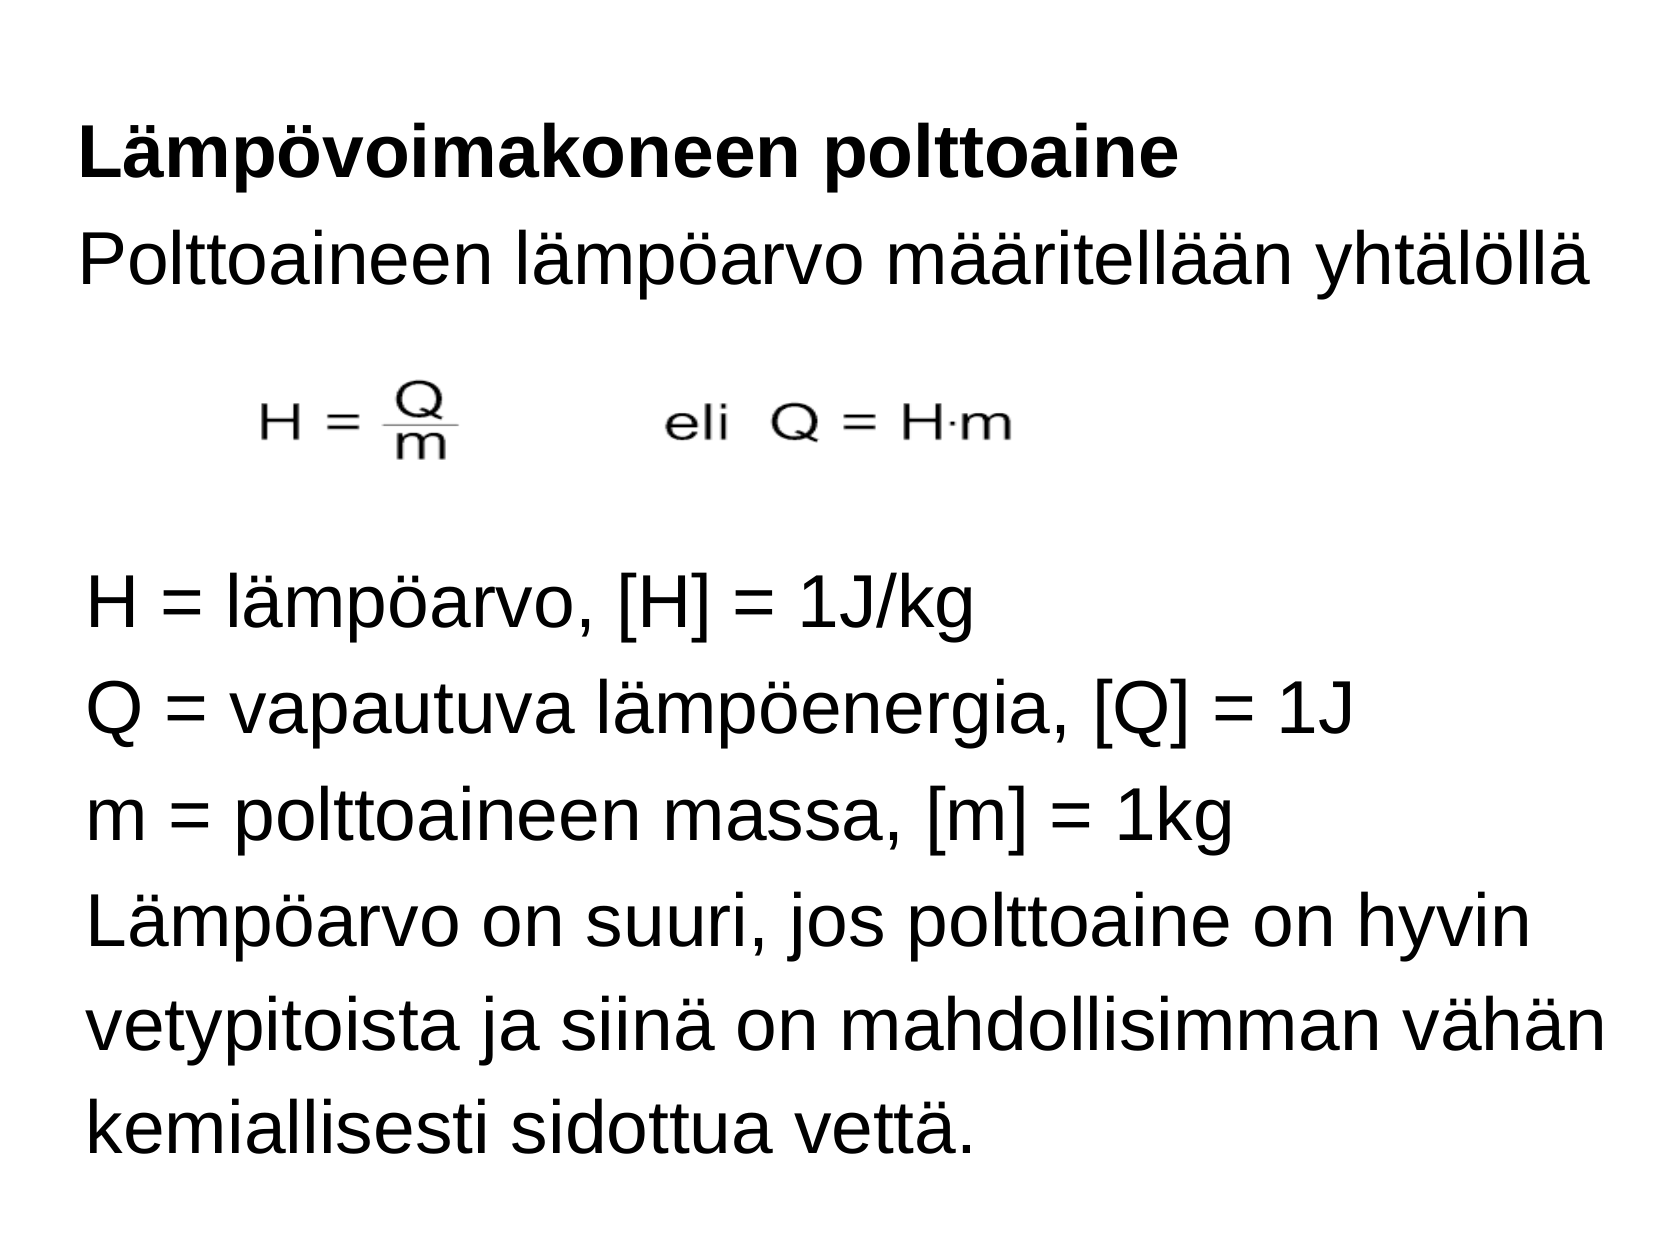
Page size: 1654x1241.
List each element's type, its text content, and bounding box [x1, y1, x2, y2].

picture [200, 346, 1306, 485]
text_box H = lämpöarvo, [H] = 1J/kg Q = vapautuva lämpöenergia, [Q] = 1J m = polttoaineen massa, [m] = 1kg Lämpöarvo on suuri, jos polttoaine on hyvin vetypitoista ja siinä on mahdollisimman vähän kemiallisesti sidottua vettä. [70, 531, 1623, 1177]
text_box Lämpövoimakoneen polttoaine Polttoaineen lämpöarvo määritellään yhtälöllä [62, 82, 1607, 308]
